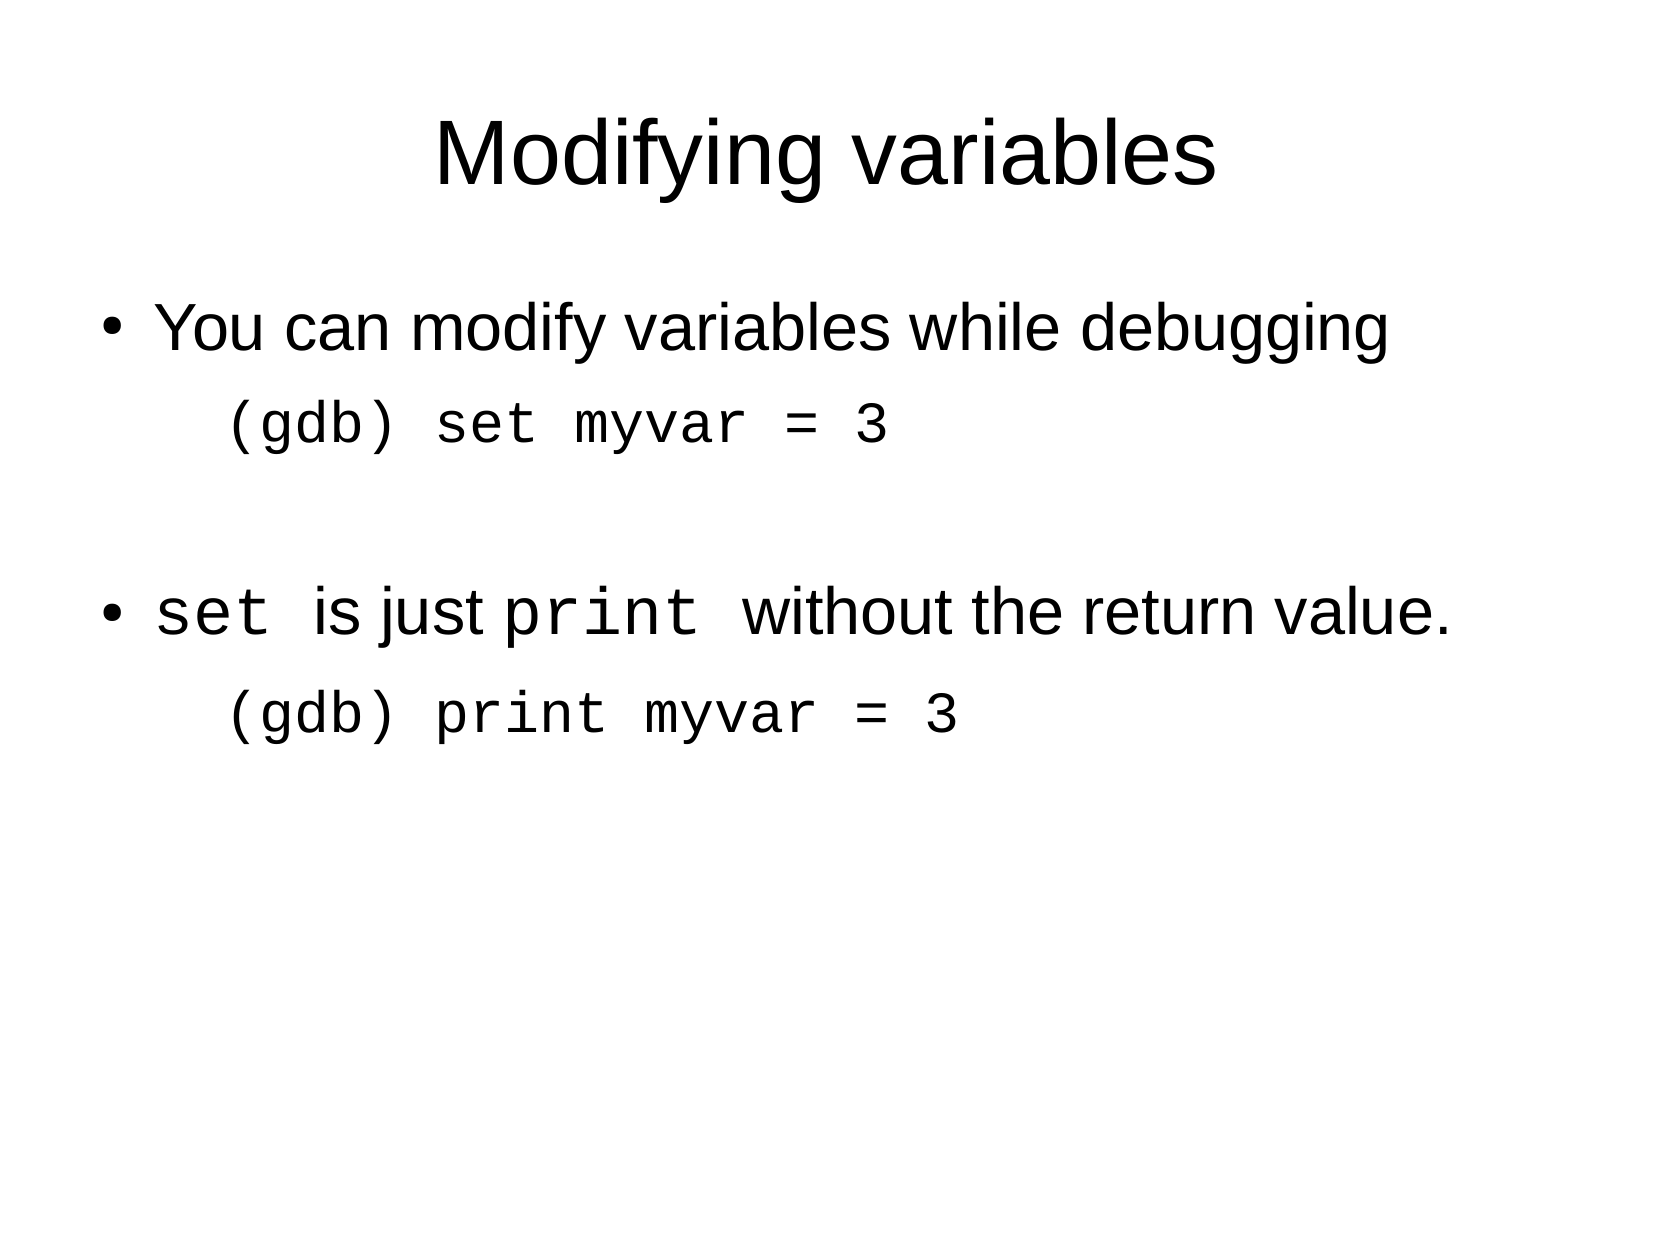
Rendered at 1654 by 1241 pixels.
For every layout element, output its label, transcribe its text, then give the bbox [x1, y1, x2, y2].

list You can modify variables while debugging (gdb) set myvar = 3 set is just print without the return value. (gdb) print myvar = 3 [82, 290, 1571, 1109]
title Modifying variables [82, 49, 1571, 257]
